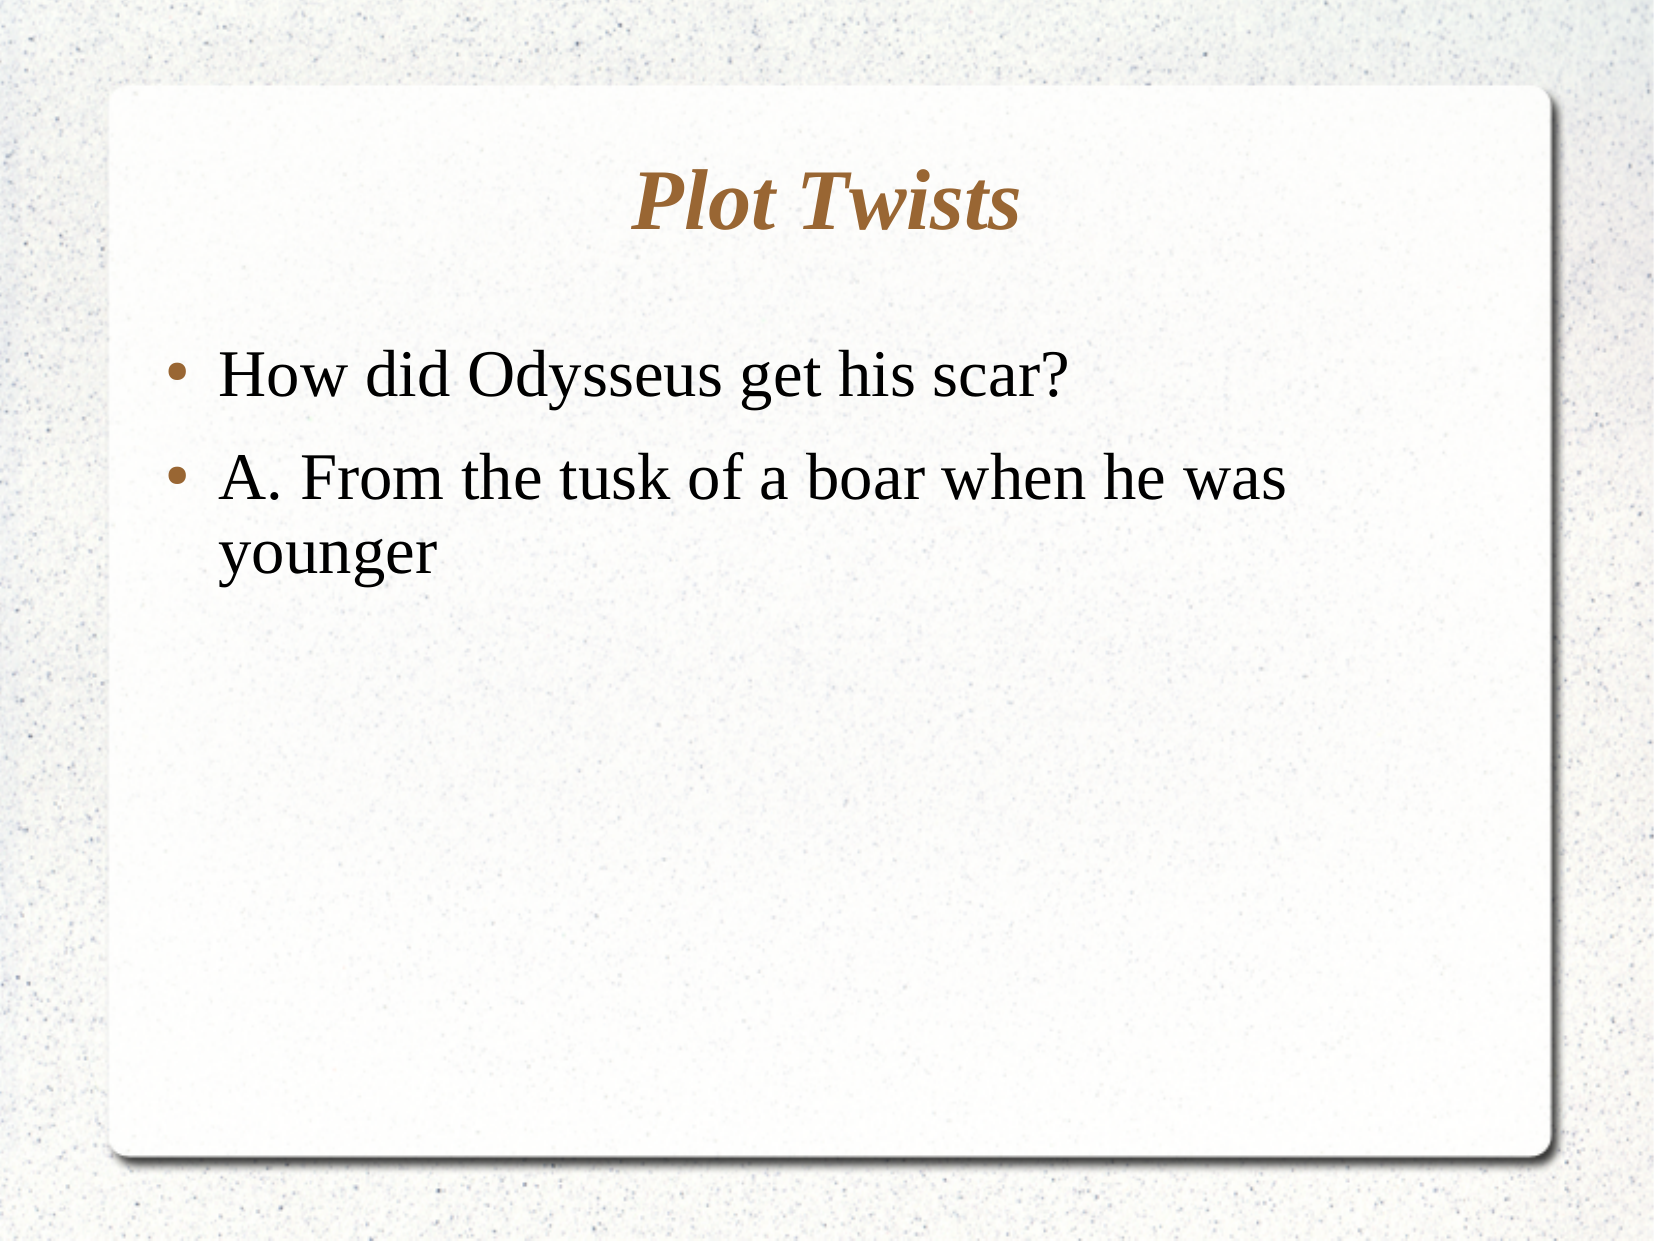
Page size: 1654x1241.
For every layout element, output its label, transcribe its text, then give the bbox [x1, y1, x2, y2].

title Plot Twists [118, 96, 1536, 304]
picture [0, 0, 1654, 1241]
list How did Odysseus get his scar? A. From the tusk of a boar when he was younger [147, 336, 1506, 987]
